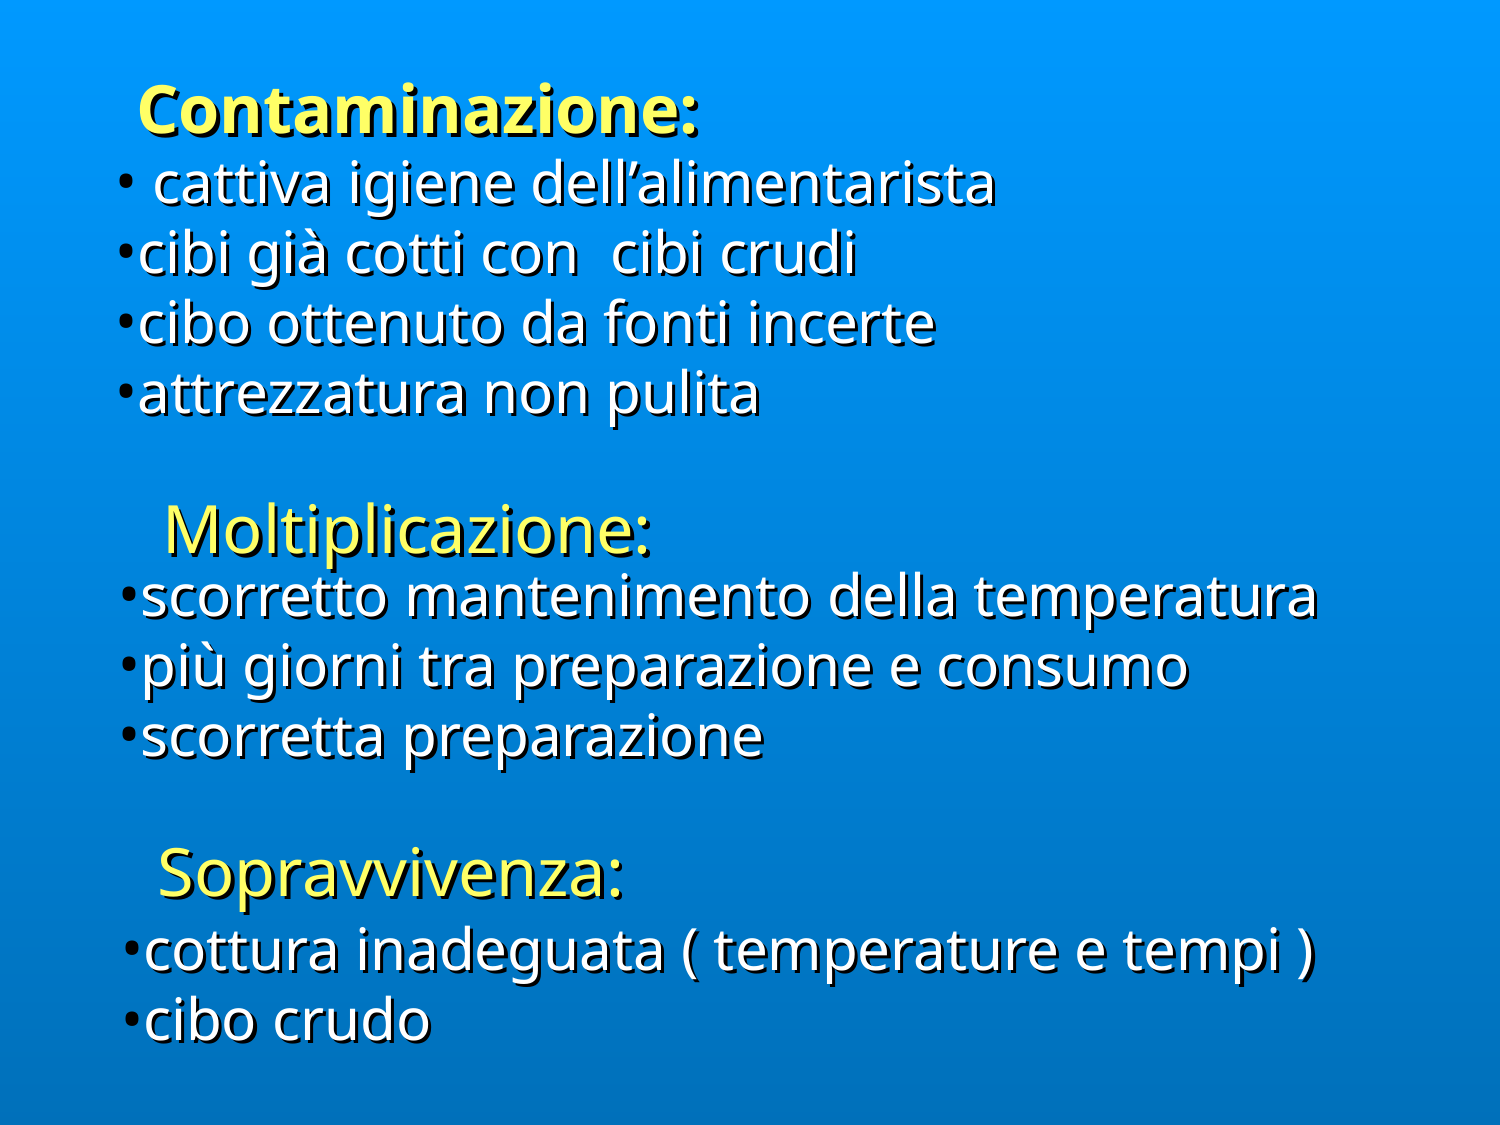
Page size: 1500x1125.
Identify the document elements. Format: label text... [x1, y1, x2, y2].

text_box Sopravvivenza: [142, 821, 828, 904]
text_box Moltiplicazione: [29, 479, 786, 575]
text_box Contaminazione: [99, 42, 975, 158]
text_box cottura inadeguata ( temperature e tempi ) cibo crudo [106, 904, 1500, 1061]
text_box cattiva igiene dell’alimentarista cibi già cotti con cibi crudi cibo ottenuto da fonti incerte attrezzatura non pulita [100, 137, 1021, 433]
text_box scorretto mantenimento della temperatura più giorni tra preparazione e consumo scorretta preparazione [103, 550, 1339, 777]
